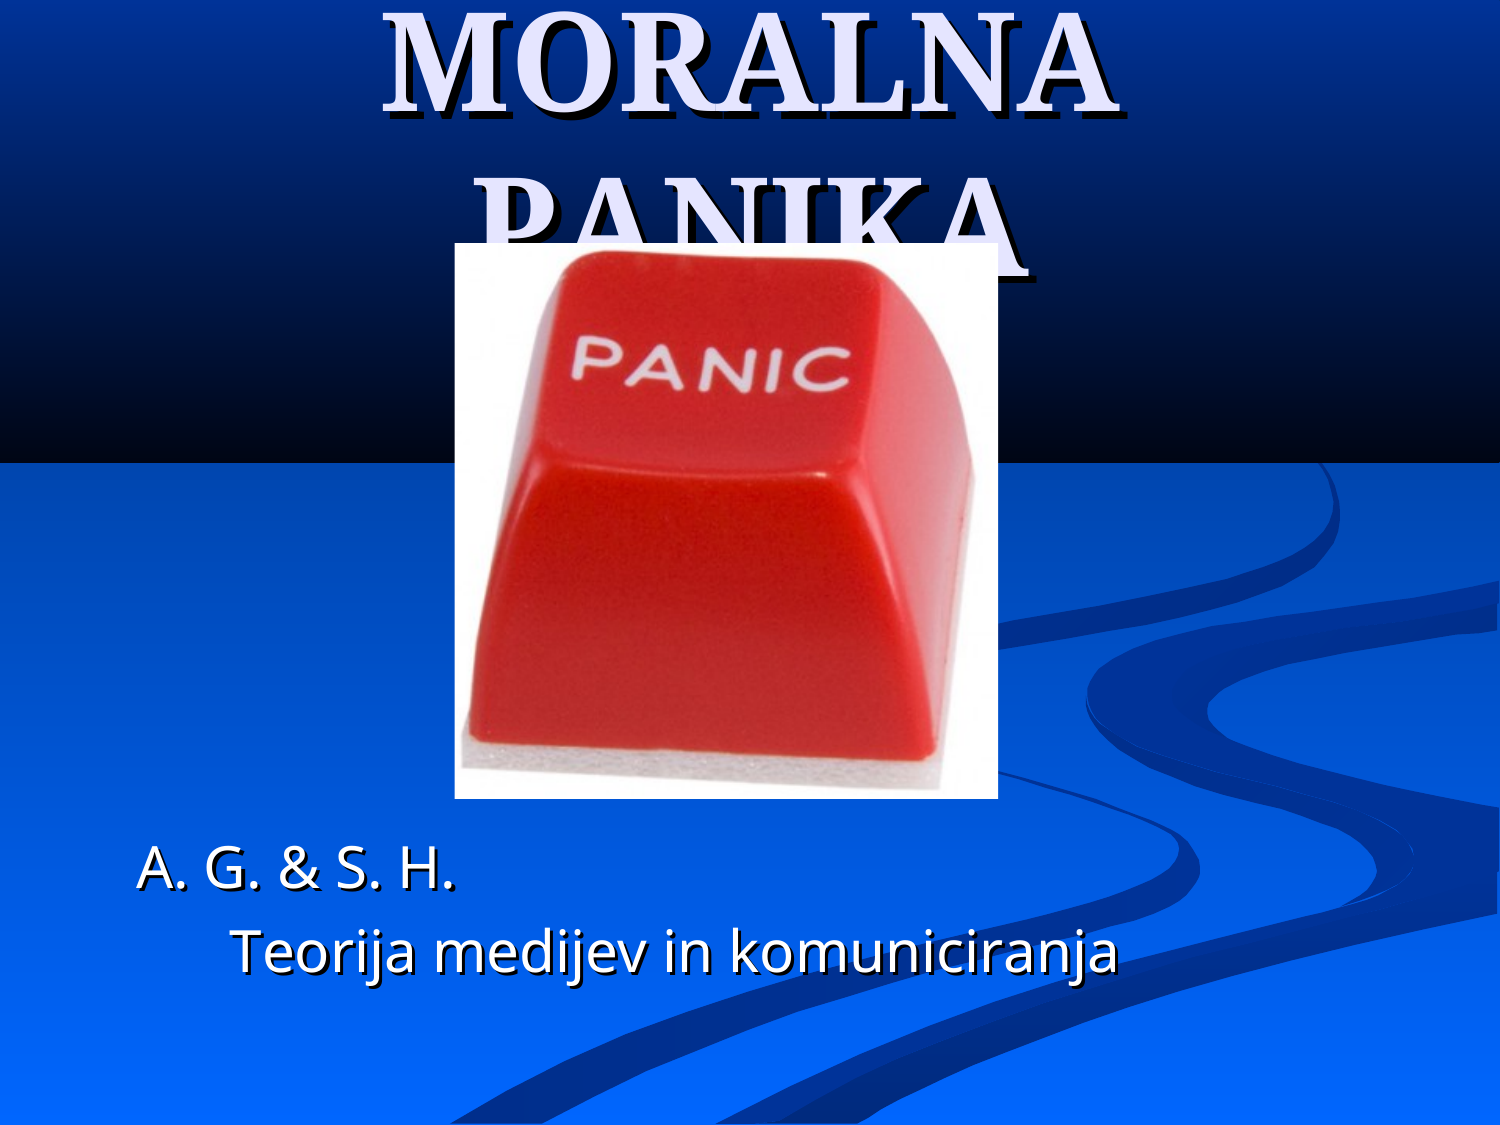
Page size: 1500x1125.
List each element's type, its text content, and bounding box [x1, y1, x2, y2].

text_box [454, 243, 999, 799]
title MORALNA PANIKA [75, 45, 1426, 233]
list A. G. & S. H. Teorija medijev in komuniciranja [64, 822, 1236, 1077]
